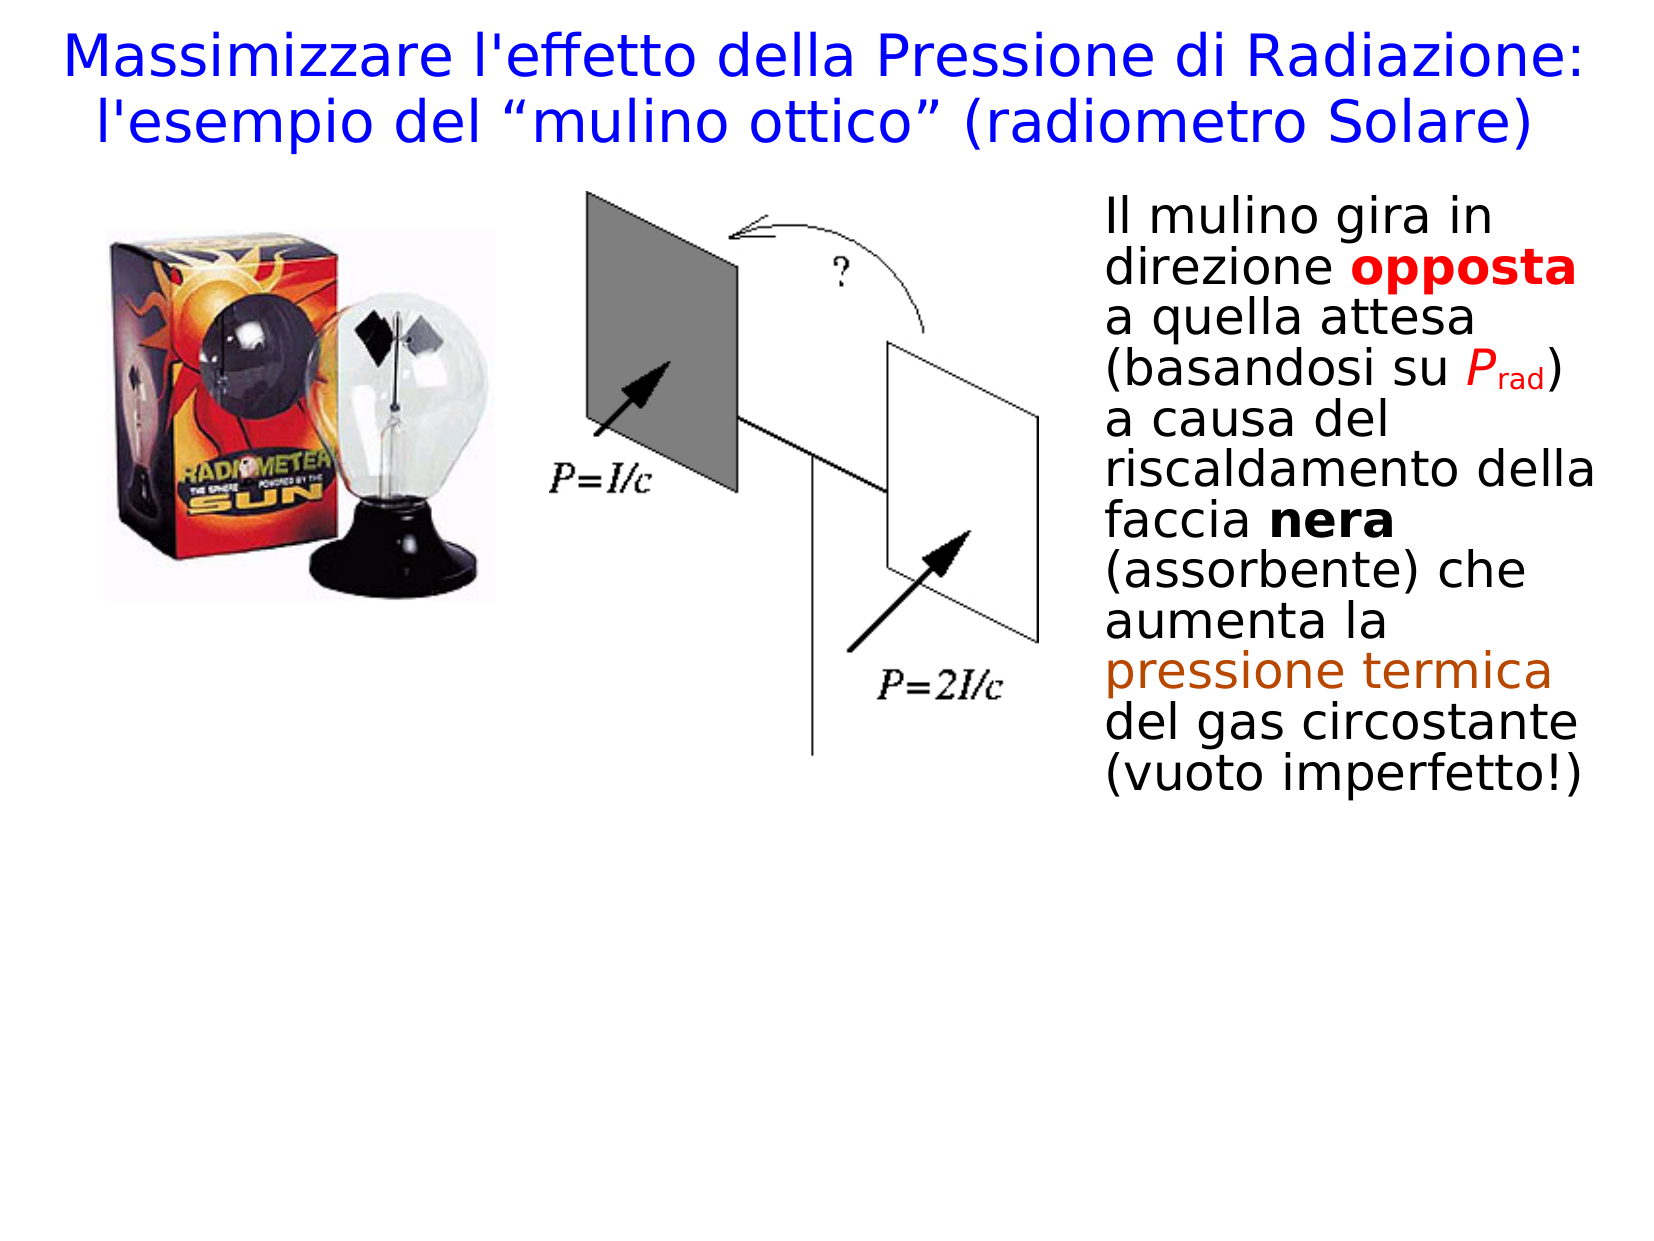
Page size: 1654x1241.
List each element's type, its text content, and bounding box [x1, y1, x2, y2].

picture [549, 191, 1039, 758]
text_box Massimizzare l'effetto della Pressione di Radiazione: l'esempio del “mulino ottico” (radiometro Solare) [47, 16, 1603, 164]
text_box Il mulino gira in direzione opposta a quella attesa (basandosi su Prad) a causa del riscaldamento della faccia nera (assorbente) che aumenta la pressione termica del gas circostante (vuoto imperfetto!) [1089, 185, 1622, 830]
picture [106, 229, 494, 602]
